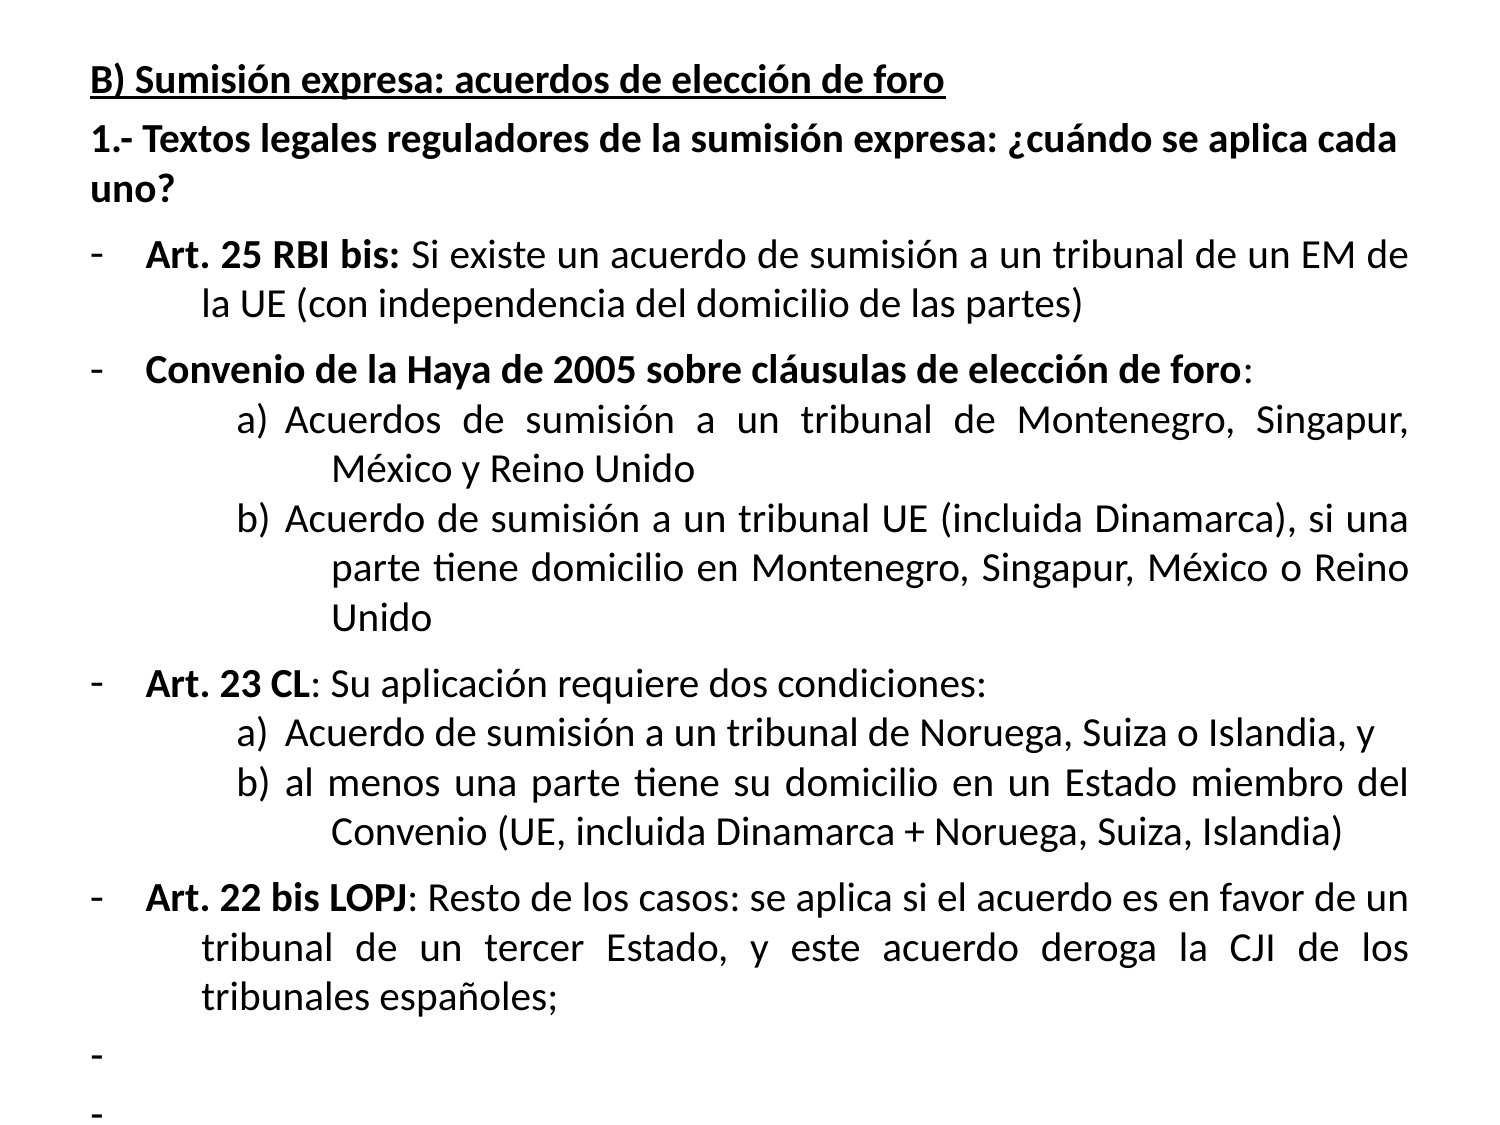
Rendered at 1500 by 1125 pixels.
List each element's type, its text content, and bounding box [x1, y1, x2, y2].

list B) Sumisión expresa: acuerdos de elección de foro 1.- Textos legales reguladores de la sumisión expresa: ¿cuándo se aplica cada uno? Art. 25 RBI bis: Si existe un acuerdo de sumisión a un tribunal de un EM de la UE (con independencia del domicilio de las partes) Convenio de la Haya de 2005 sobre cláusulas de elección de foro: Acuerdos de sumisión a un tribunal de Montenegro, Singapur, México y Reino Unido Acuerdo de sumisión a un tribunal UE (incluida Dinamarca), si una parte tiene domicilio en Montenegro, Singapur, México o Reino Unido Art. 23 CL: Su aplicación requiere dos condiciones: Acuerdo de sumisión a un tribunal de Noruega, Suiza o Islandia, y al menos una parte tiene su domicilio en un Estado miembro del Convenio (UE, incluida Dinamarca + Noruega, Suiza, Islandia) Art. 22 bis LOPJ: Resto de los casos: se aplica si el acuerdo es en favor de un tribunal de un tercer Estado, y este acuerdo deroga la CJI de los tribunales españoles; [75, 44, 1426, 1033]
